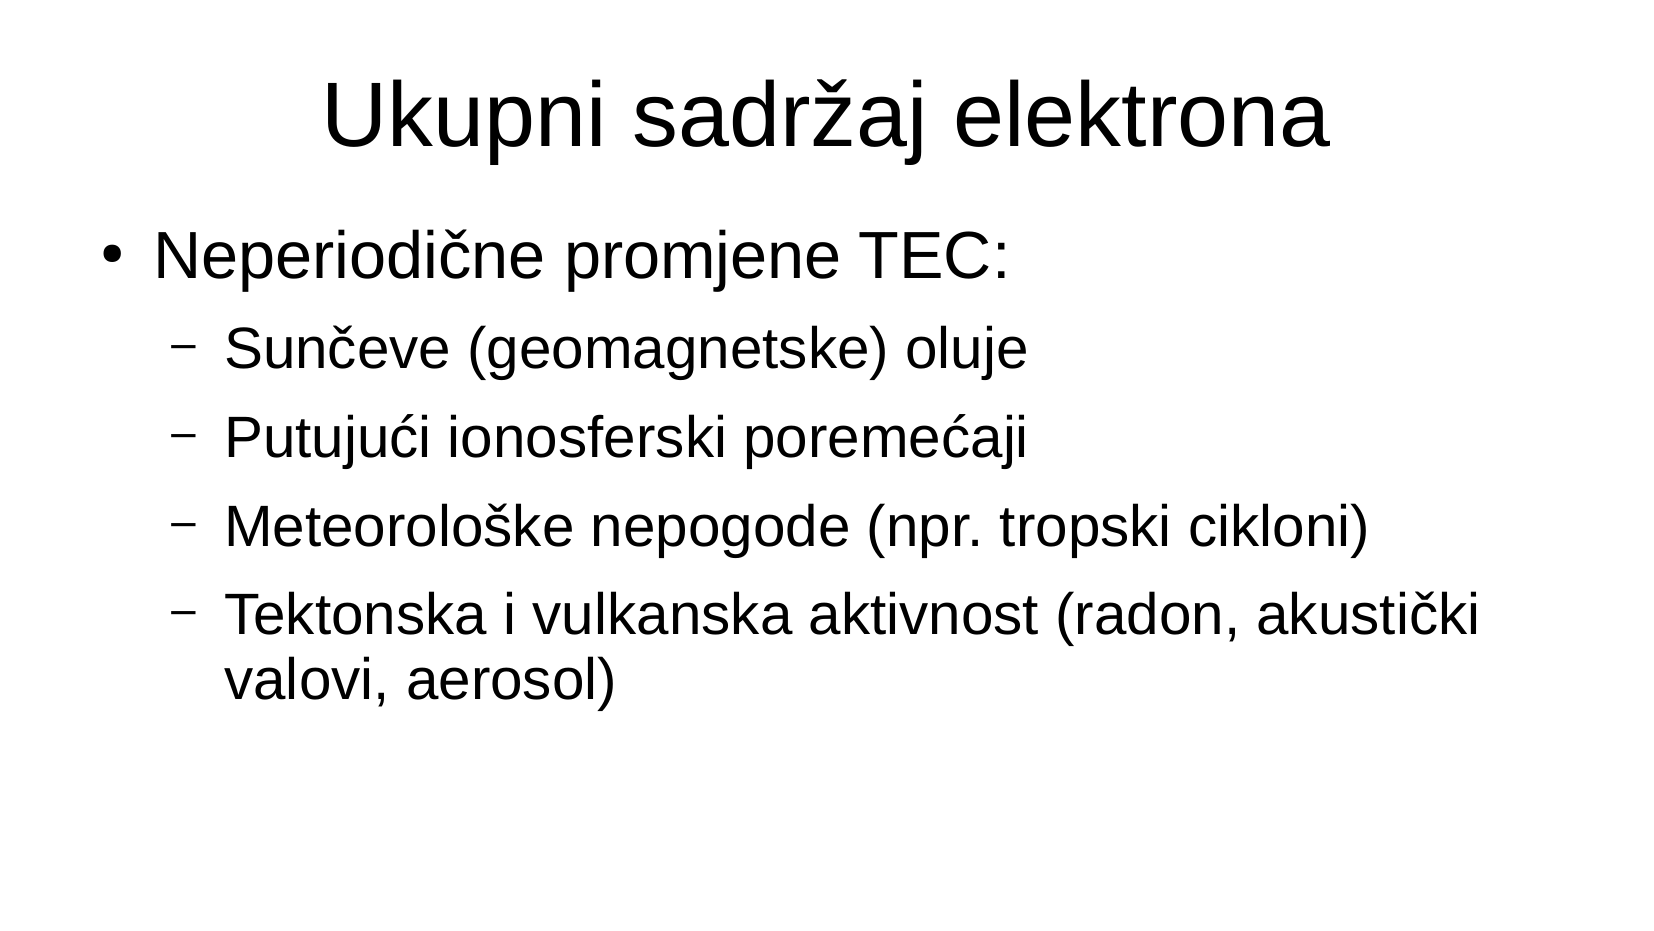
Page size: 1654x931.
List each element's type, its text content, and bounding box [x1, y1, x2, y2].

list Neperiodične promjene TEC: Sunčeve (geomagnetske) oluje Putujući ionosferski poremećaji Meteorološke nepogode (npr. tropski cikloni) Tektonska i vulkanska aktivnost (radon, akustički valovi, aerosol) [82, 217, 1571, 758]
title Ukupni sadržaj elektrona [82, 37, 1571, 193]
